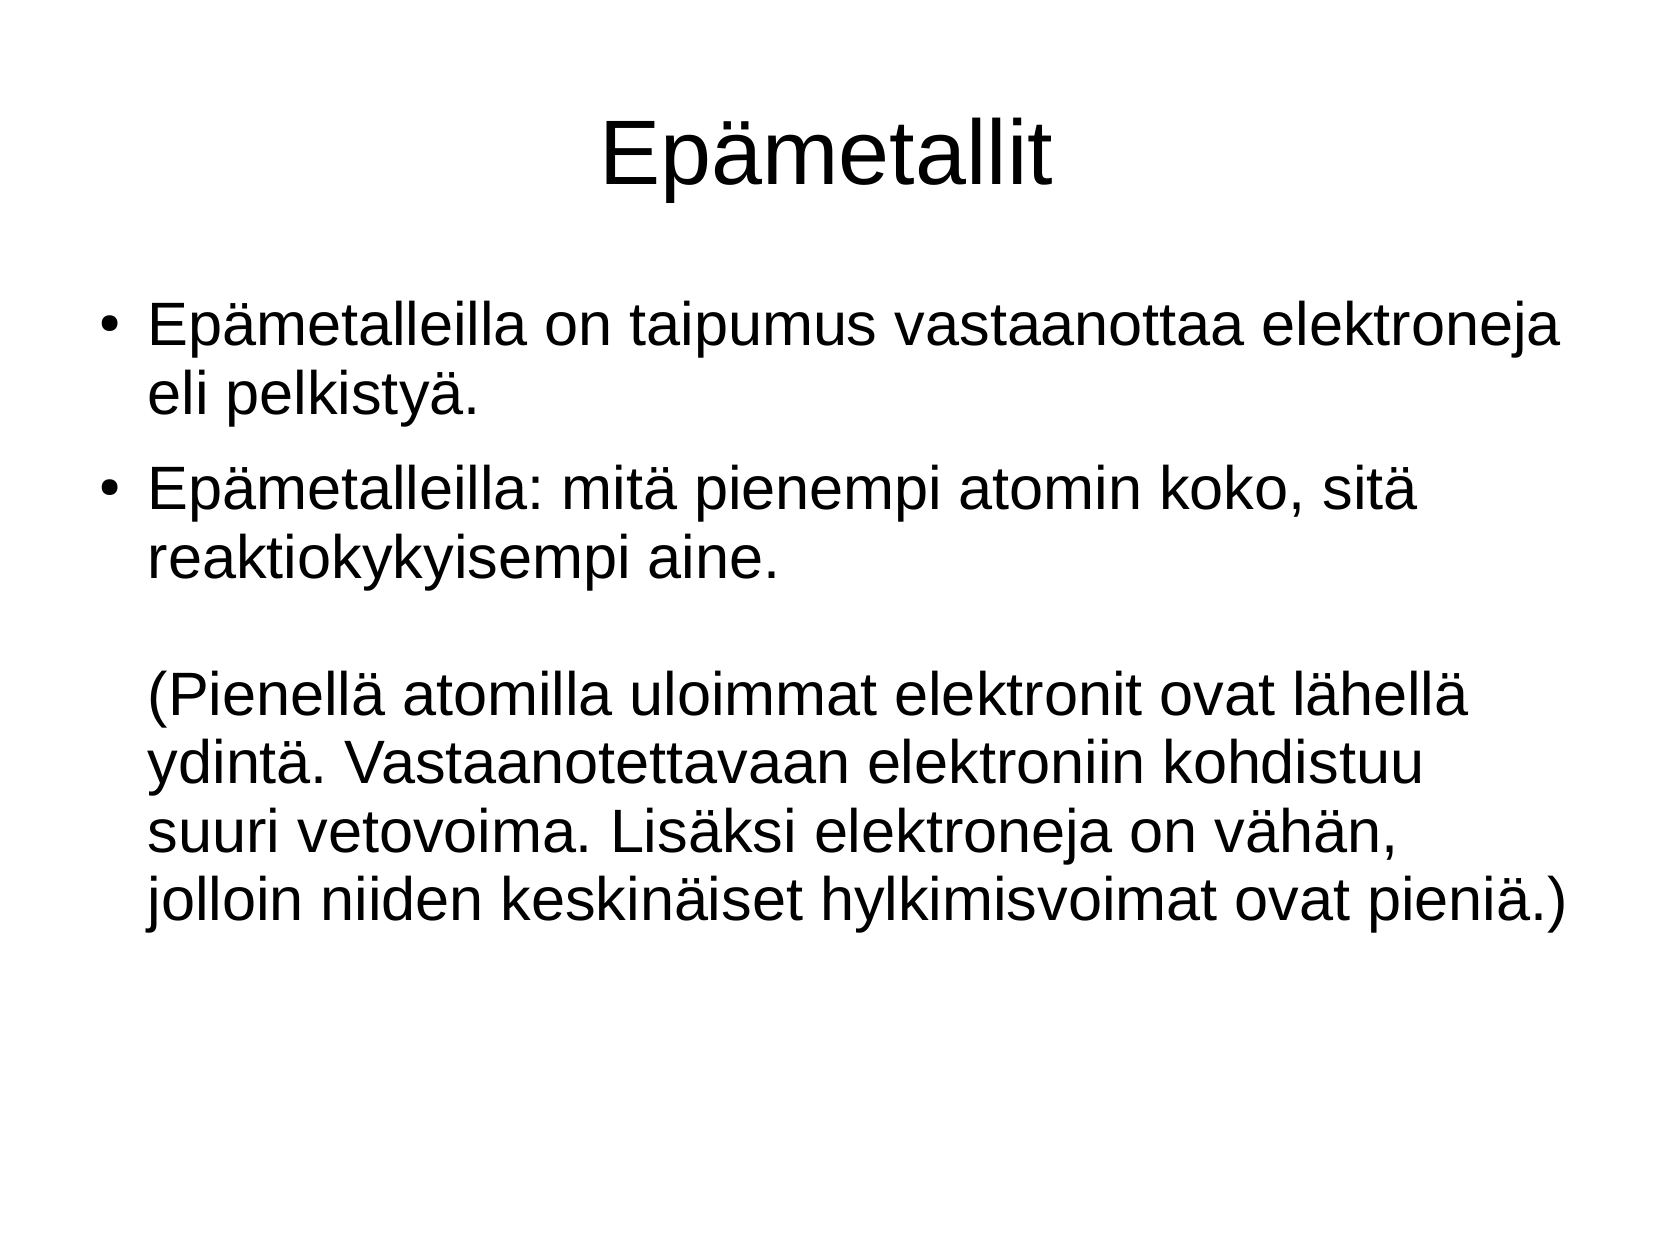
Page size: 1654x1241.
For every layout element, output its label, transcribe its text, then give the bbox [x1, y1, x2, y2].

title Epämetallit [82, 49, 1571, 257]
list Epämetalleilla on taipumus vastaanottaa elektroneja eli pelkistyä. Epämetalleilla: mitä pienempi atomin koko, sitä reaktiokykyisempi aine. (Pienellä atomilla uloimmat elektronit ovat lähellä ydintä. Vastaanotettavaan elektroniin kohdistuu suuri vetovoima. Lisäksi elektroneja on vähän, jolloin niiden keskinäiset hylkimisvoimat ovat pieniä.) [82, 290, 1571, 1010]
